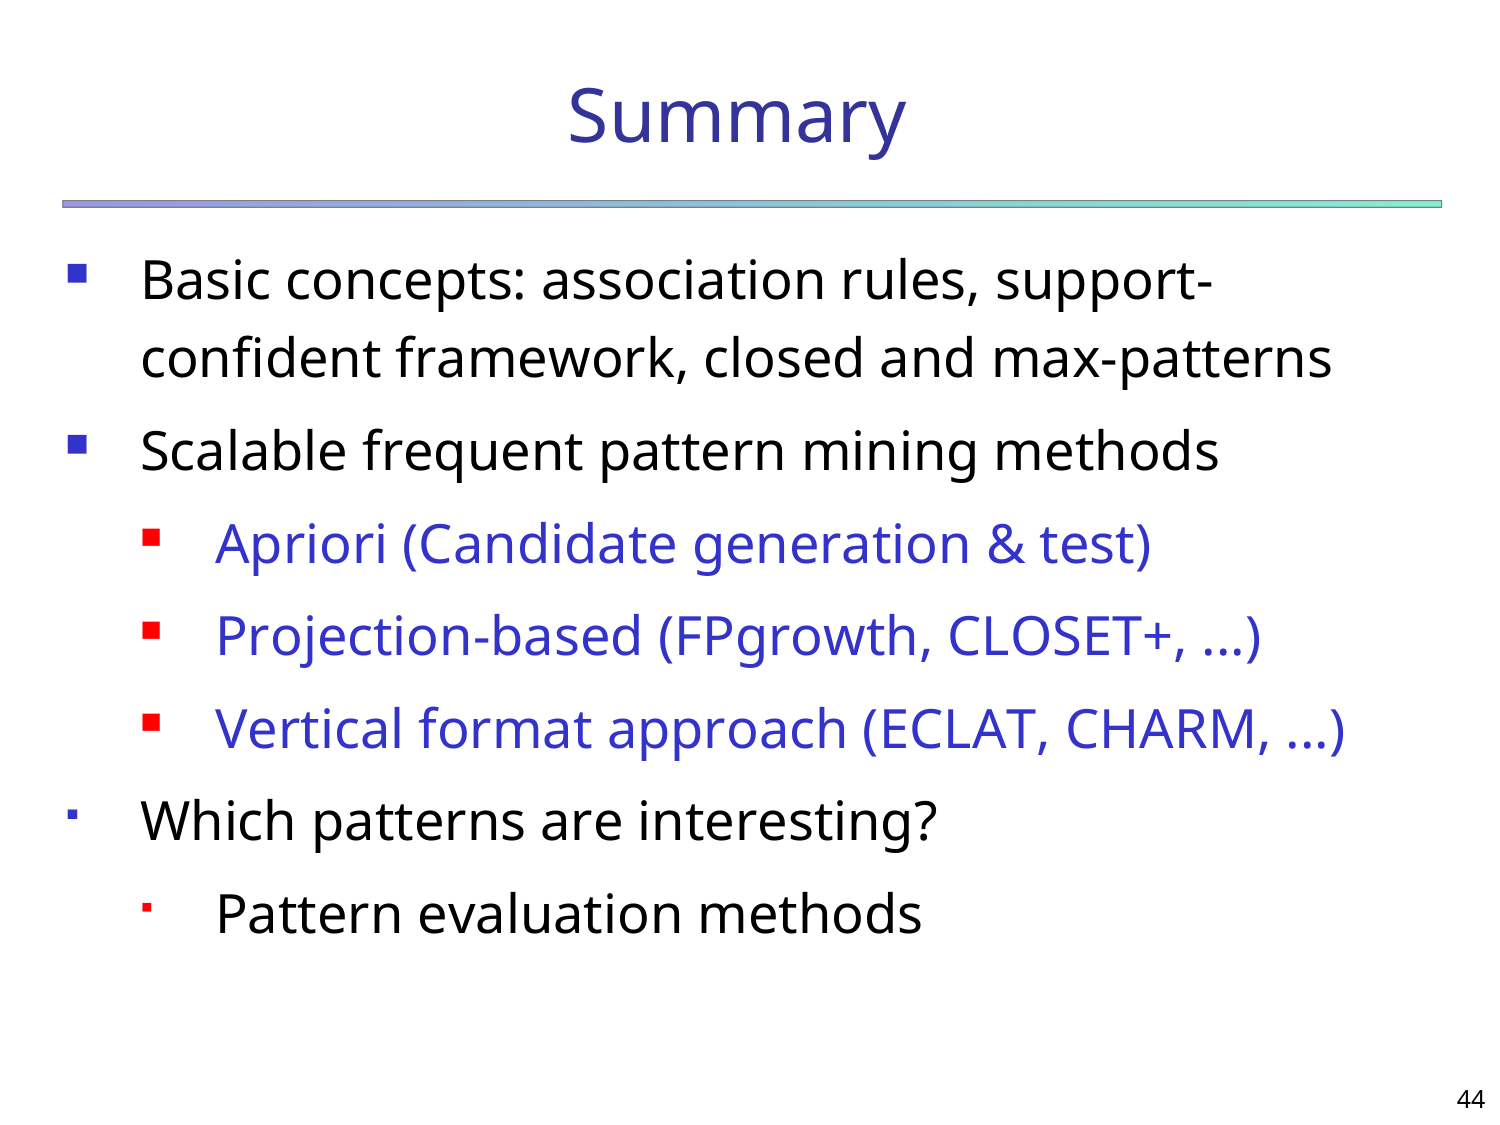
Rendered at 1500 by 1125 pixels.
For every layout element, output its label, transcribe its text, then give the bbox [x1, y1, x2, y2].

title Summary [0, 50, 1475, 176]
text_box <number> [1187, 1062, 1500, 1125]
list Basic concepts: association rules, support-confident framework, closed and max-patterns Scalable frequent pattern mining methods Apriori (Candidate generation & test) Projection-based (FPgrowth, CLOSET+, ...) Vertical format approach (ECLAT, CHARM, ...) Which patterns are interesting? Pattern evaluation methods [50, 224, 1450, 1051]
